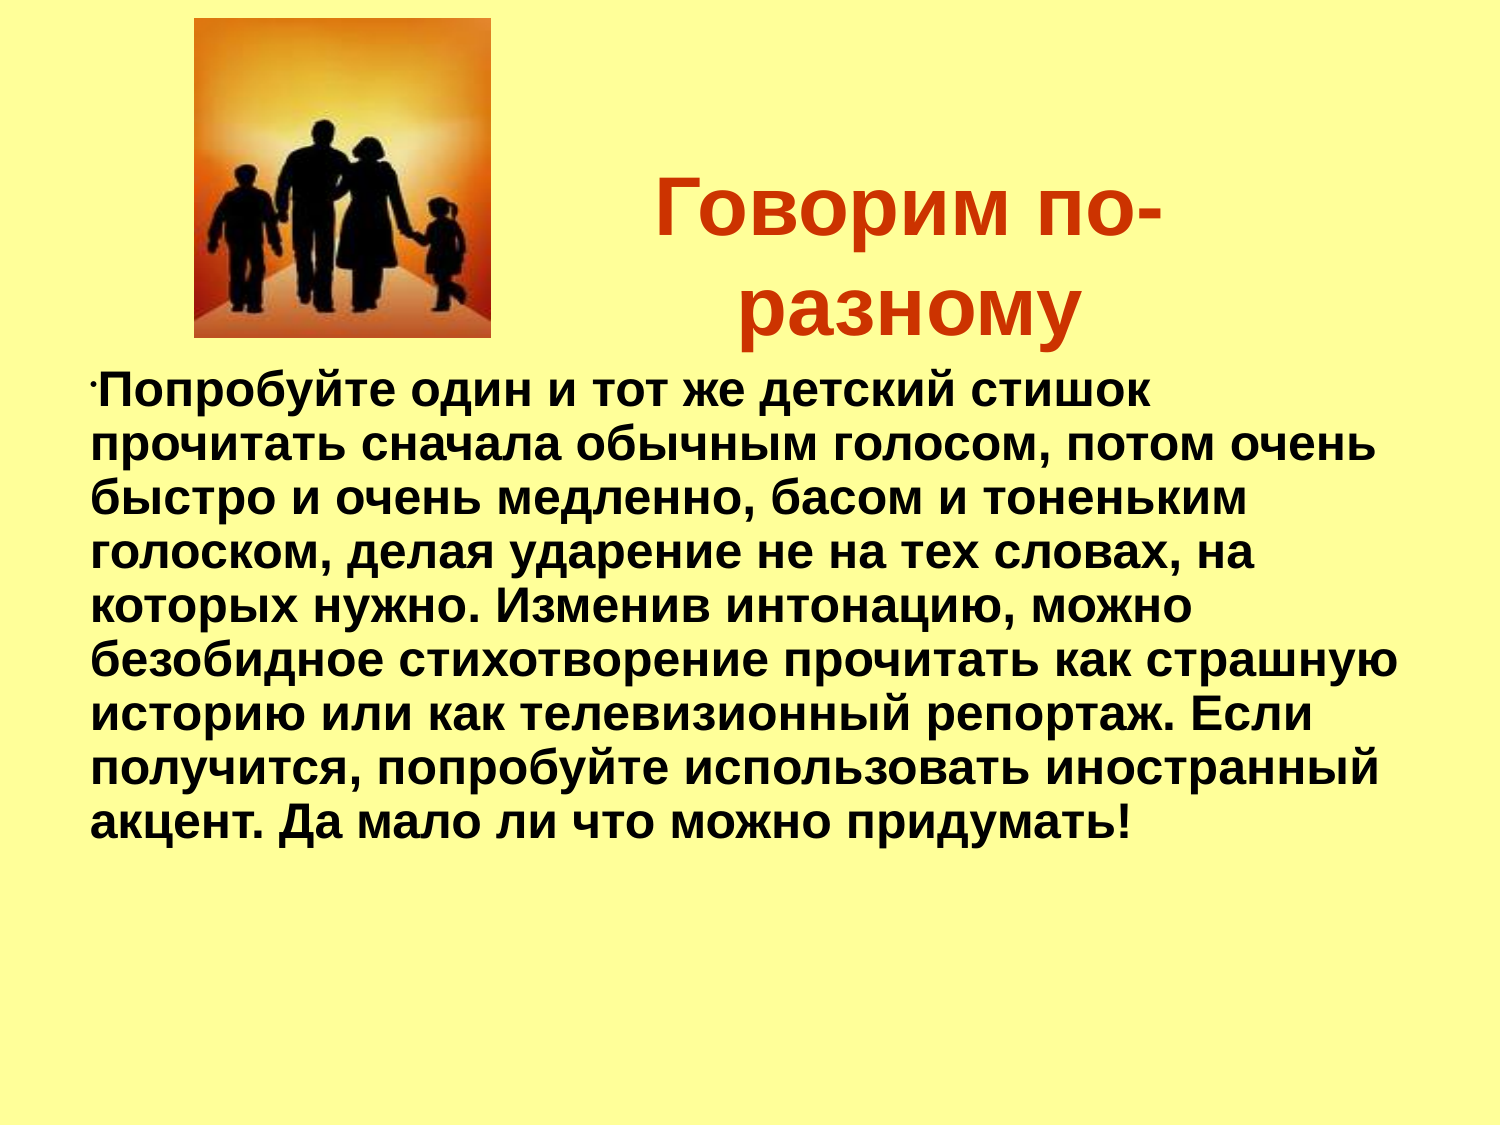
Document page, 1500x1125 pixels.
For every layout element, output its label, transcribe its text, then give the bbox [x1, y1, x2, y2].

title Говорим по-разному [525, 45, 1294, 233]
list Попробуйте один и тот же детский стишок прочитать сначала обычным голосом, потом очень быстро и очень медленно, басом и тоненьким голоском, делая ударение не на тех словах, на которых нужно. Изменив интонацию, можно безобидное стихотворение прочитать как страшную историю или как телевизионный репортаж. Если получится, попробуйте использовать иностранный акцент. Да мало ли что можно придумать! [75, 262, 1425, 1005]
picture [194, 19, 491, 338]
